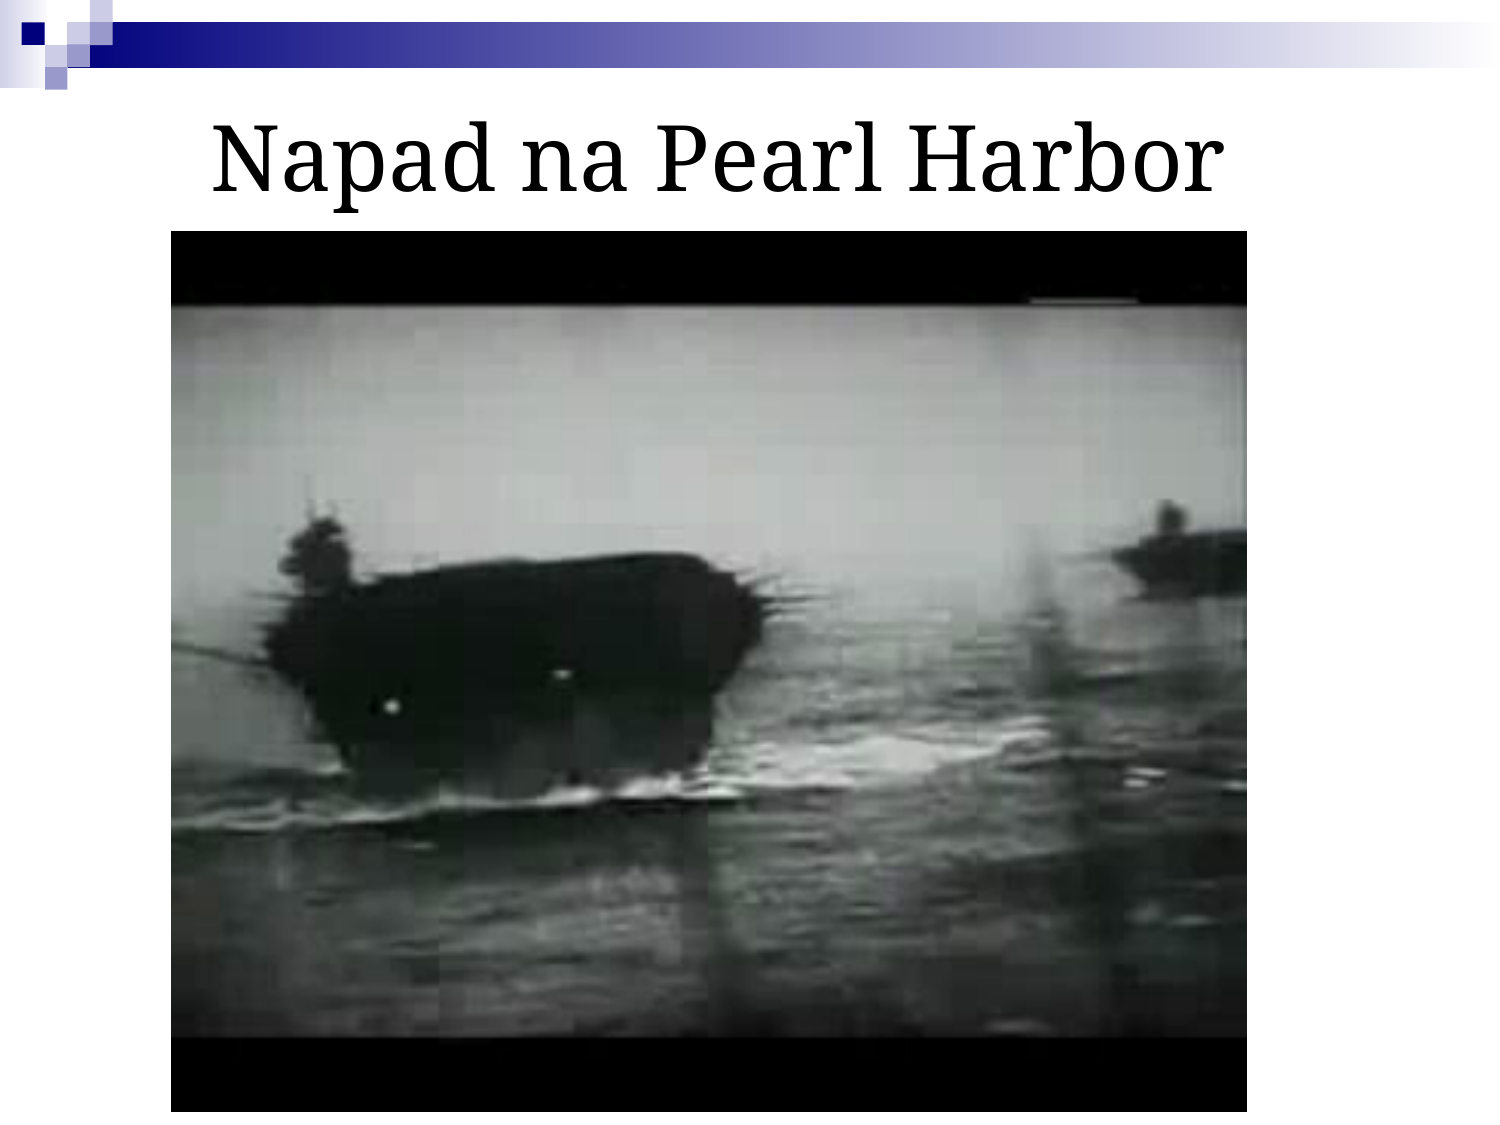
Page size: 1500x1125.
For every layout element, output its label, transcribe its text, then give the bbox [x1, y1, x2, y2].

title Napad na Pearl Harbor [76, 42, 1427, 268]
picture [171, 231, 1247, 1112]
